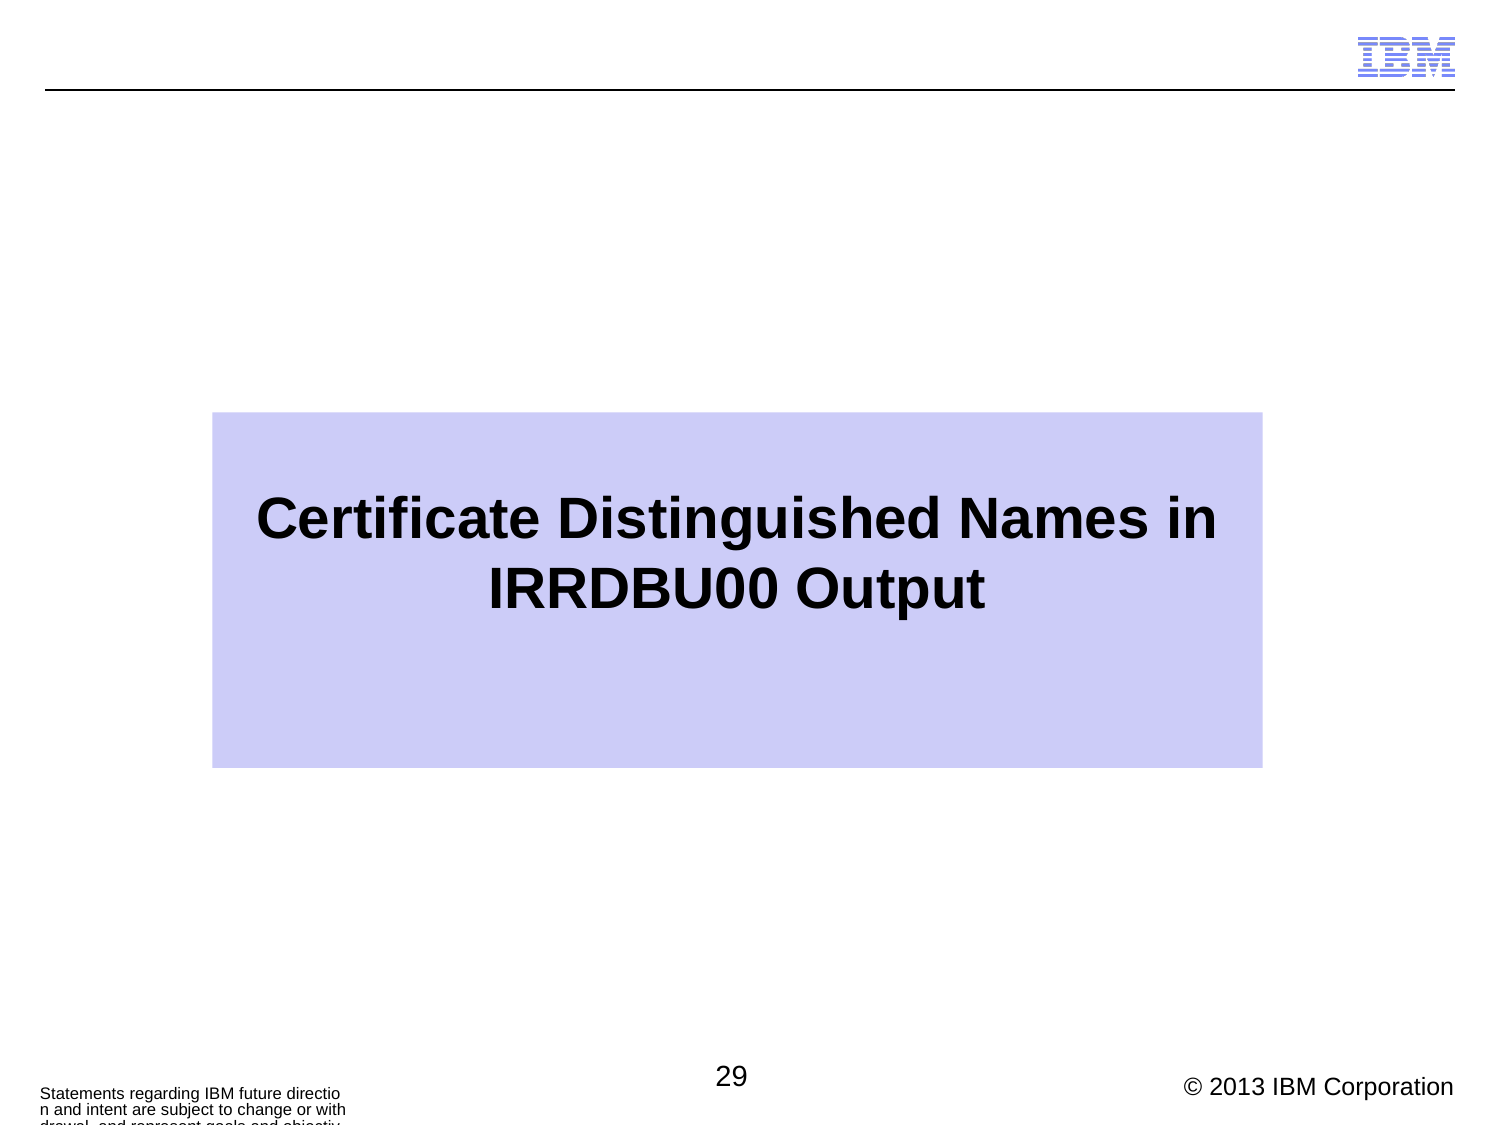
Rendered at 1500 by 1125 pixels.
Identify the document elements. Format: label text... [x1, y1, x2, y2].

picture [1358, 37, 1455, 77]
text_box Certificate Distinguished Names in IRRDBU00 Output [212, 412, 1263, 768]
